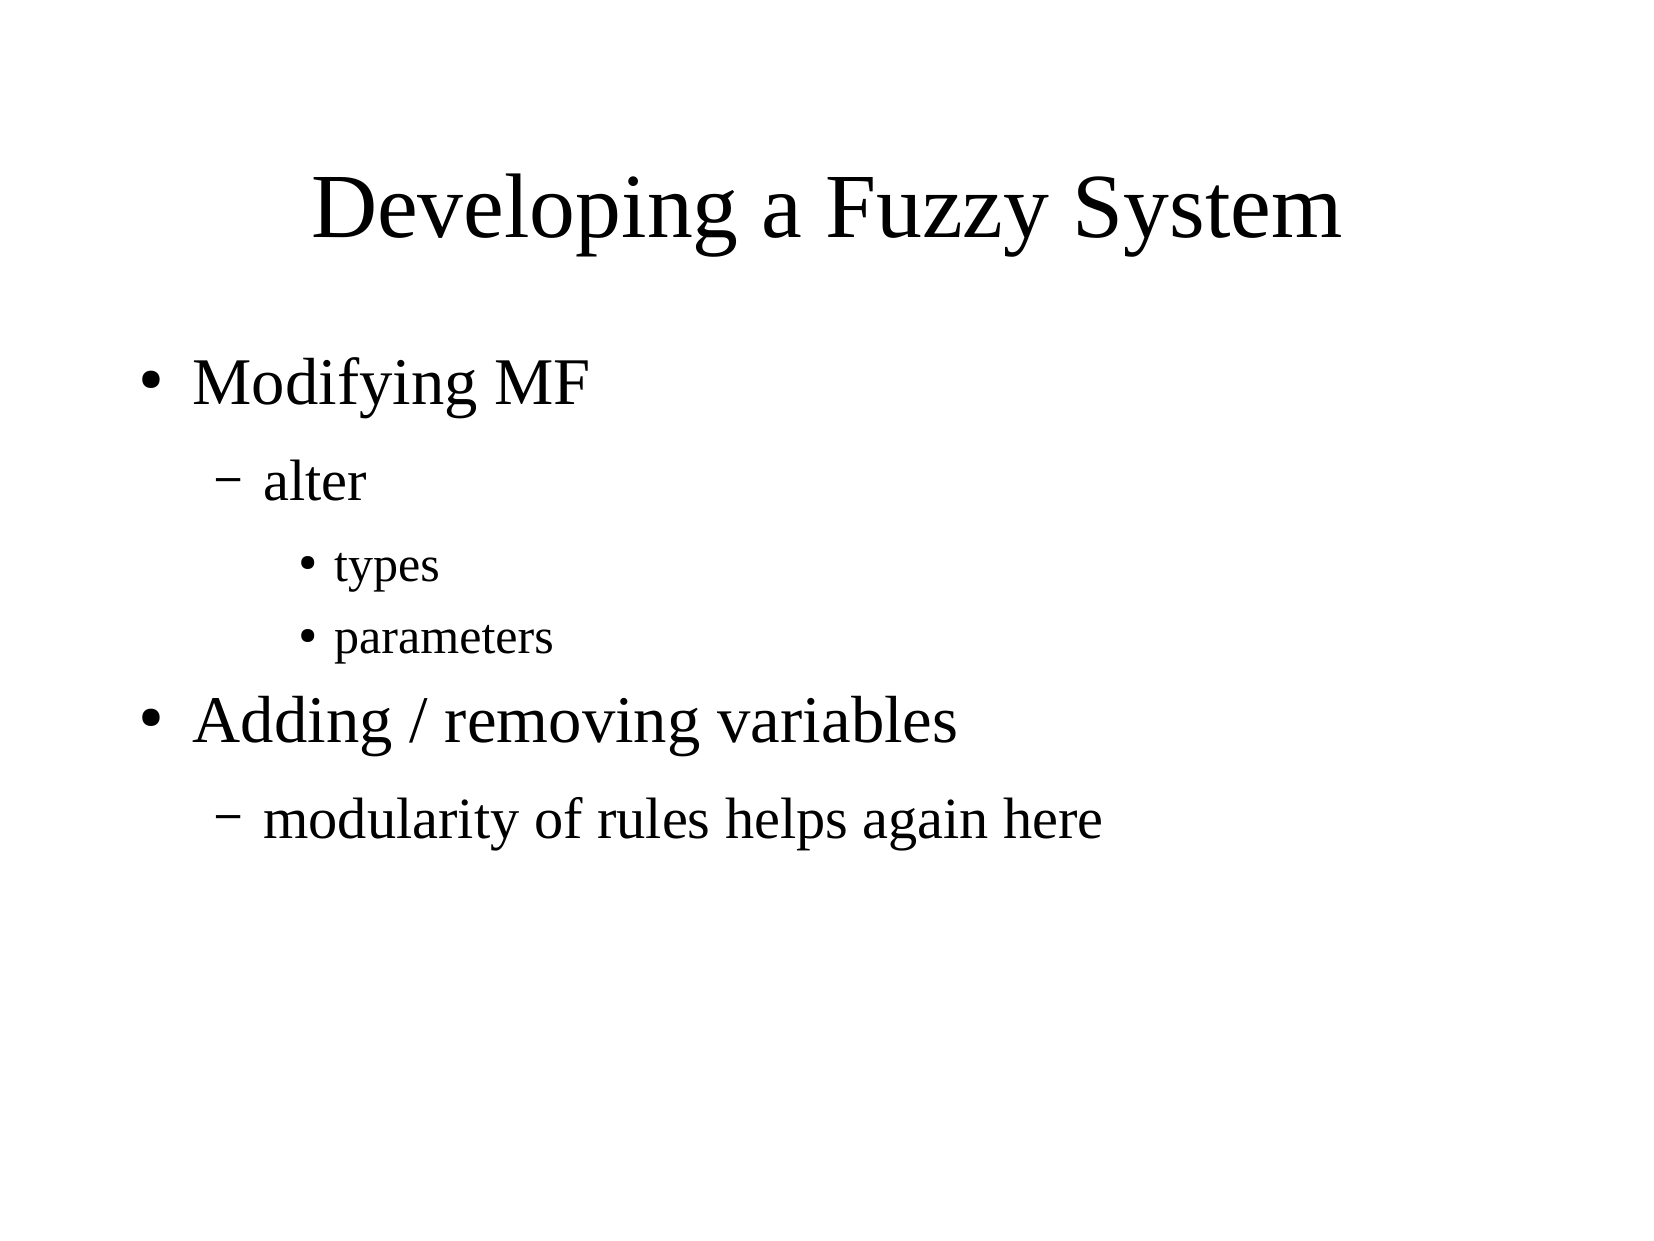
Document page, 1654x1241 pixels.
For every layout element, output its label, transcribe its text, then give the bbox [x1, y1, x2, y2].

list Modifying MF alter types parameters Adding / removing variables modularity of rules helps again here [121, 344, 1534, 1127]
title Developing a Fuzzy System [121, 102, 1534, 311]
